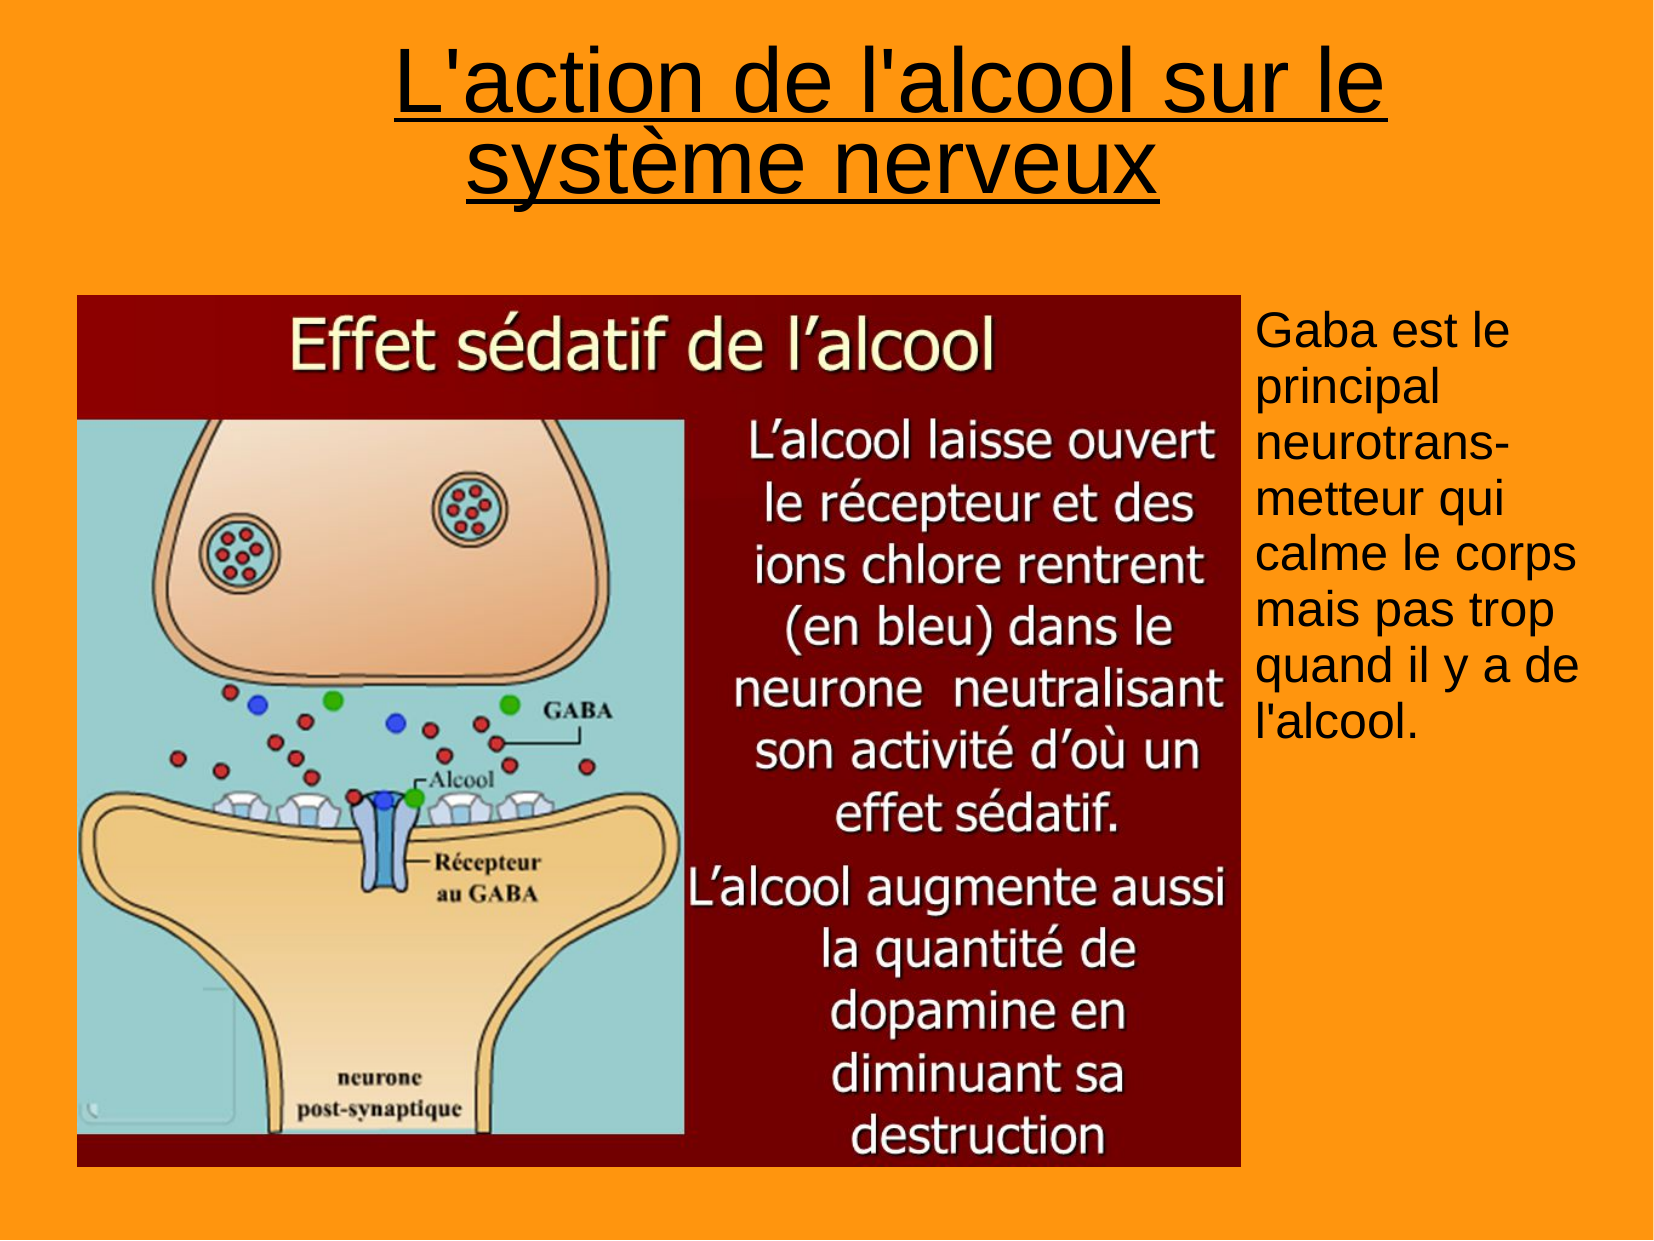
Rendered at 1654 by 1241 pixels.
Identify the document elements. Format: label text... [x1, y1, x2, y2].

text_box Gaba est le principal neurotrans- metteur qui calme le corps mais pas trop quand il y a de l'alcool. [1240, 295, 1625, 812]
title système nerveux [17, 58, 1506, 266]
text_box L'action de l'alcool sur le [187, 29, 1595, 133]
picture [77, 295, 1241, 1167]
